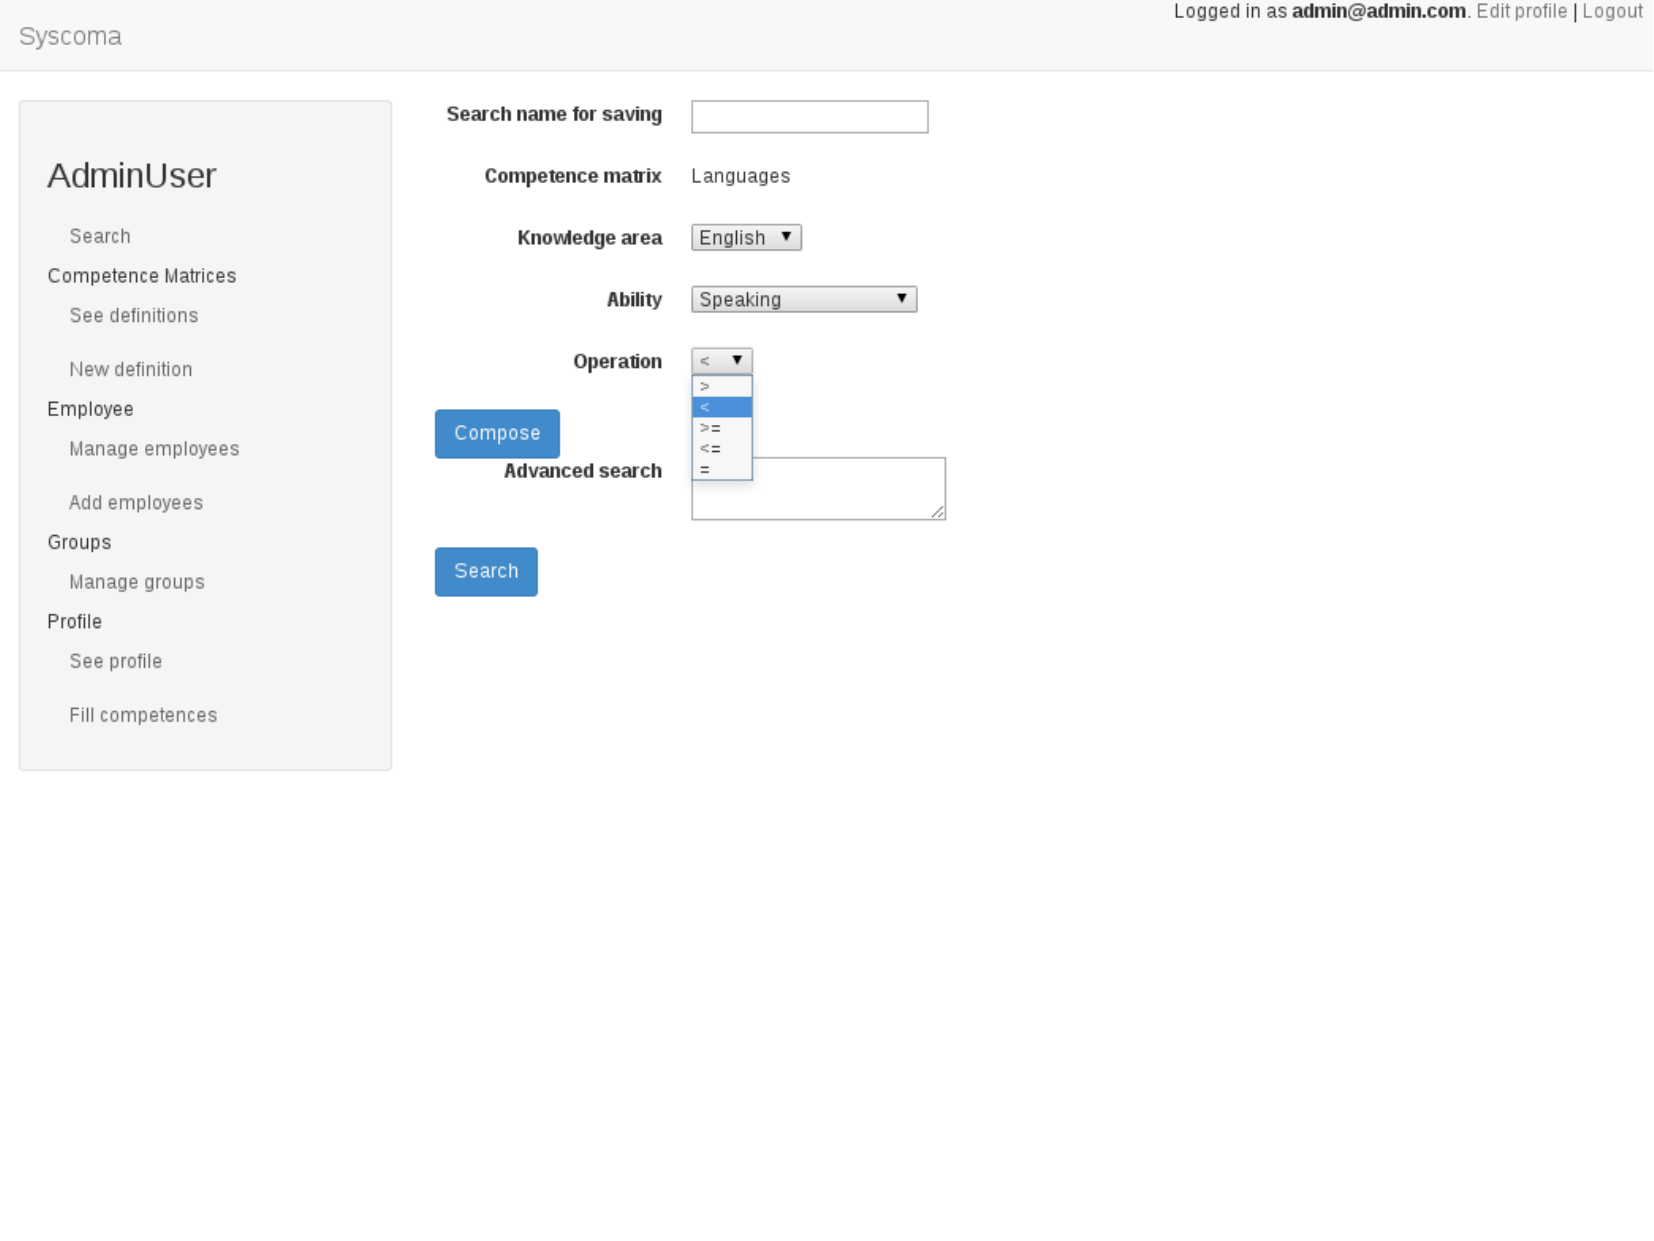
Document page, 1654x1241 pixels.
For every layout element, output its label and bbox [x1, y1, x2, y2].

picture [0, 0, 1654, 784]
